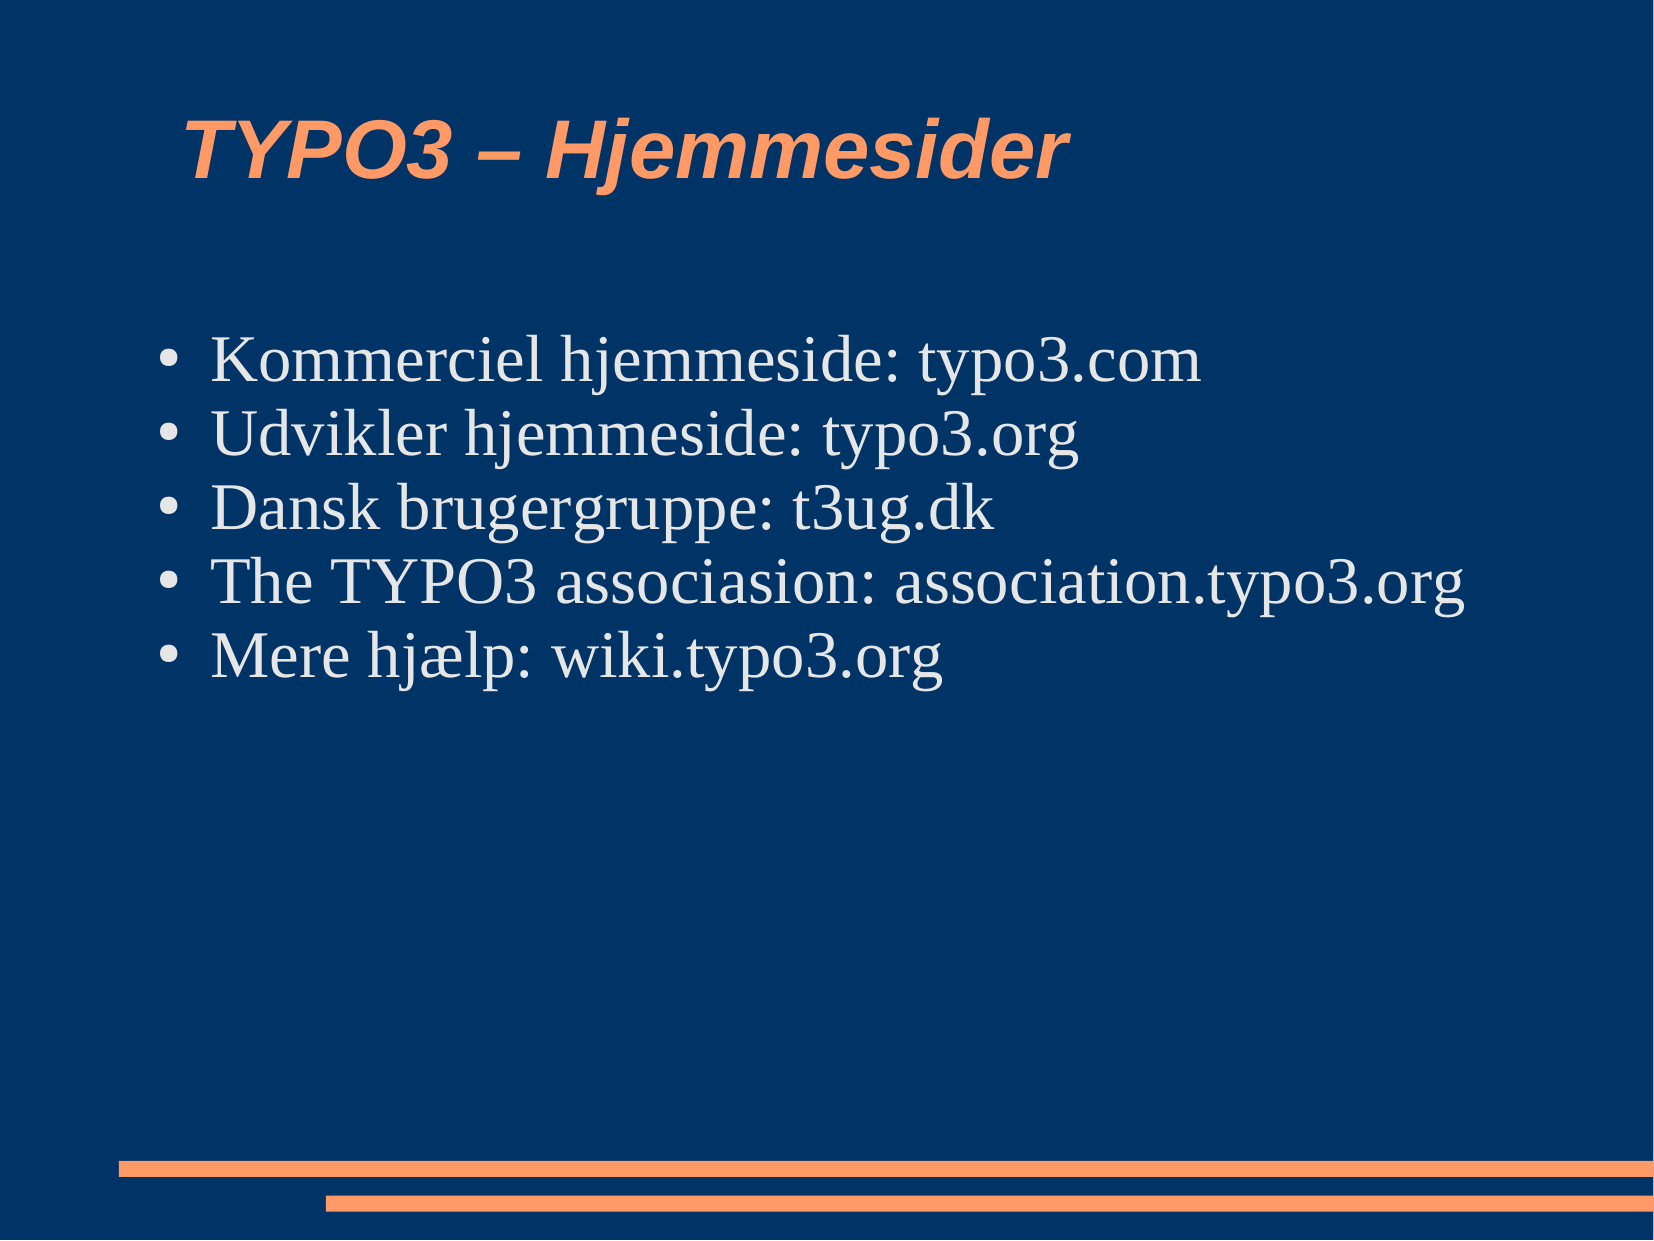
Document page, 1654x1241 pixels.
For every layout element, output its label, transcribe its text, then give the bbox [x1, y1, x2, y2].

title TYPO3 – Hjemmesider [121, 46, 1534, 254]
list Kommerciel hjemmeside: typo3.com Udvikler hjemmeside: typo3.org Dansk brugergruppe: t3ug.dk The TYPO3 associasion: association.typo3.org Mere hjælp: wiki.typo3.org [121, 322, 1561, 1133]
